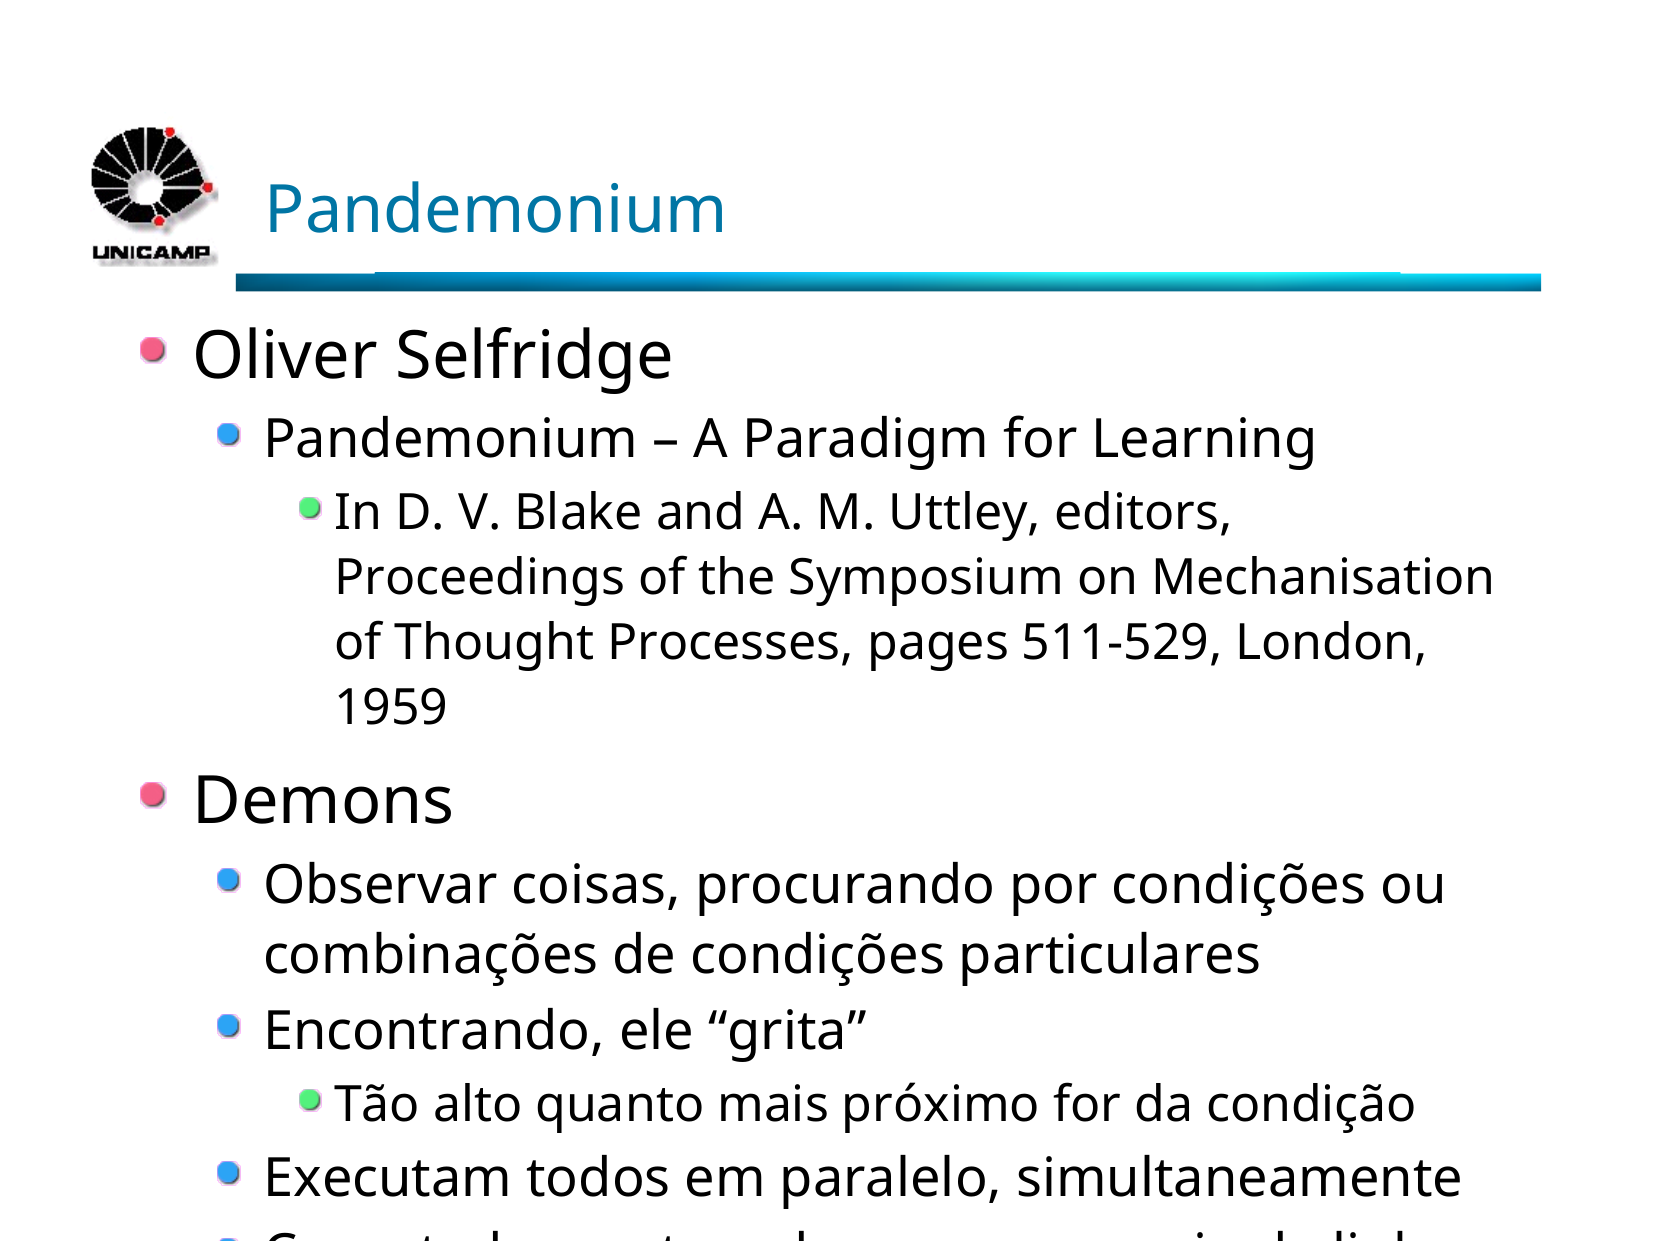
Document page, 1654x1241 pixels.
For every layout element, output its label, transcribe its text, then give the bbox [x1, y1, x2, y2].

list Oliver Selfridge Pandemonium – A Paradigm for Learning In D. V. Blake and A. M. Uttley, editors, Proceedings of the Symposium on Mechanisation of Thought Processes, pages 511-529, London, 1959 Demons Observar coisas, procurando por condições ou combinações de condições particulares Encontrando, ele “grita” Tão alto quanto mais próximo for da condição Executam todos em paralelo, simultaneamente Conectado a outros demons, por meio de links [121, 309, 1534, 1167]
picture [125, 272, 1654, 295]
picture [216, 1237, 242, 1241]
picture [216, 1167, 242, 1187]
title Pandemonium [264, 57, 1534, 250]
